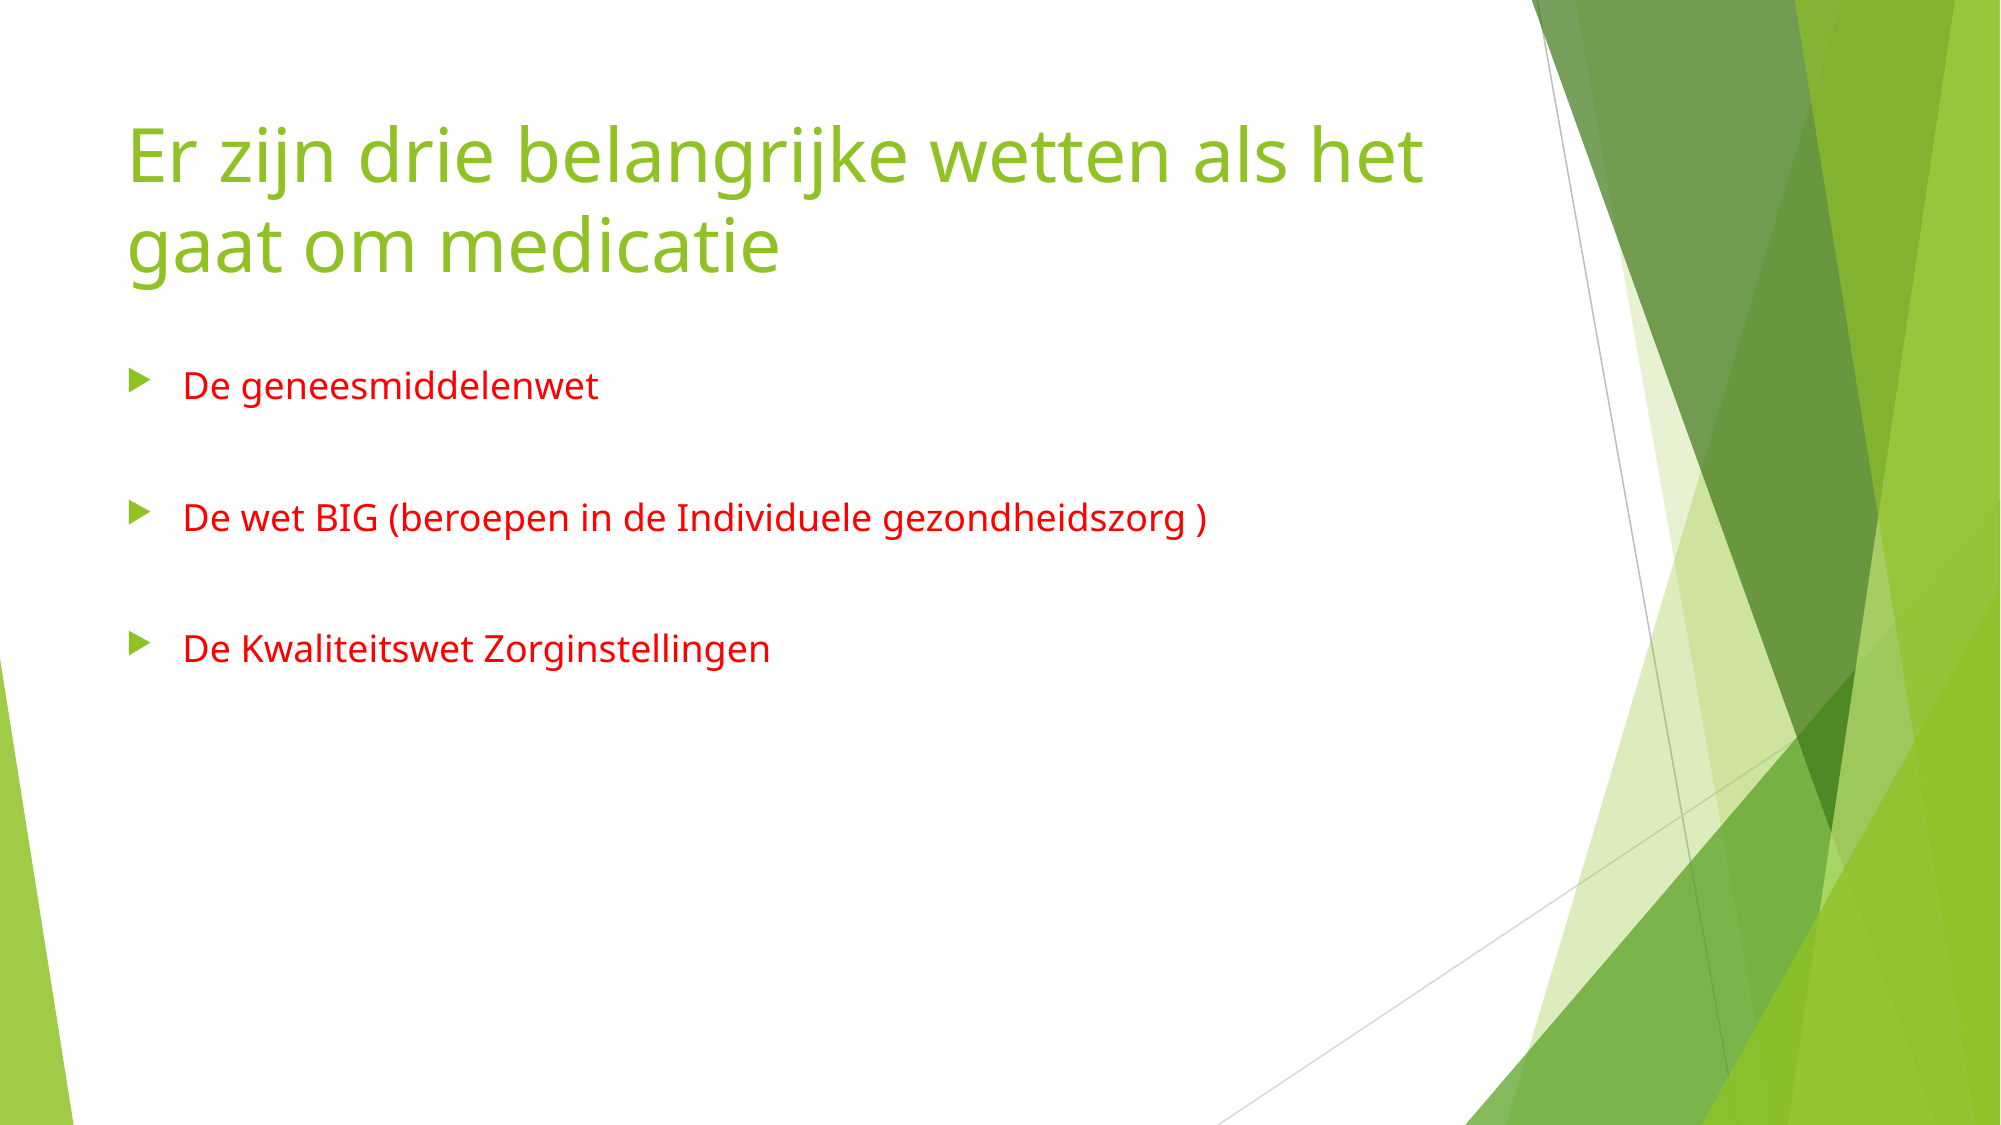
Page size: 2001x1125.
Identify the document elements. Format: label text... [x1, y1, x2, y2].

list De geneesmiddelenwet De wet BIG (beroepen in de Individuele gezondheidszorg ) De Kwaliteitswet Zorginstellingen [111, 354, 1522, 992]
title Er zijn drie belangrijke wetten als het gaat om medicatie [111, 99, 1522, 317]
